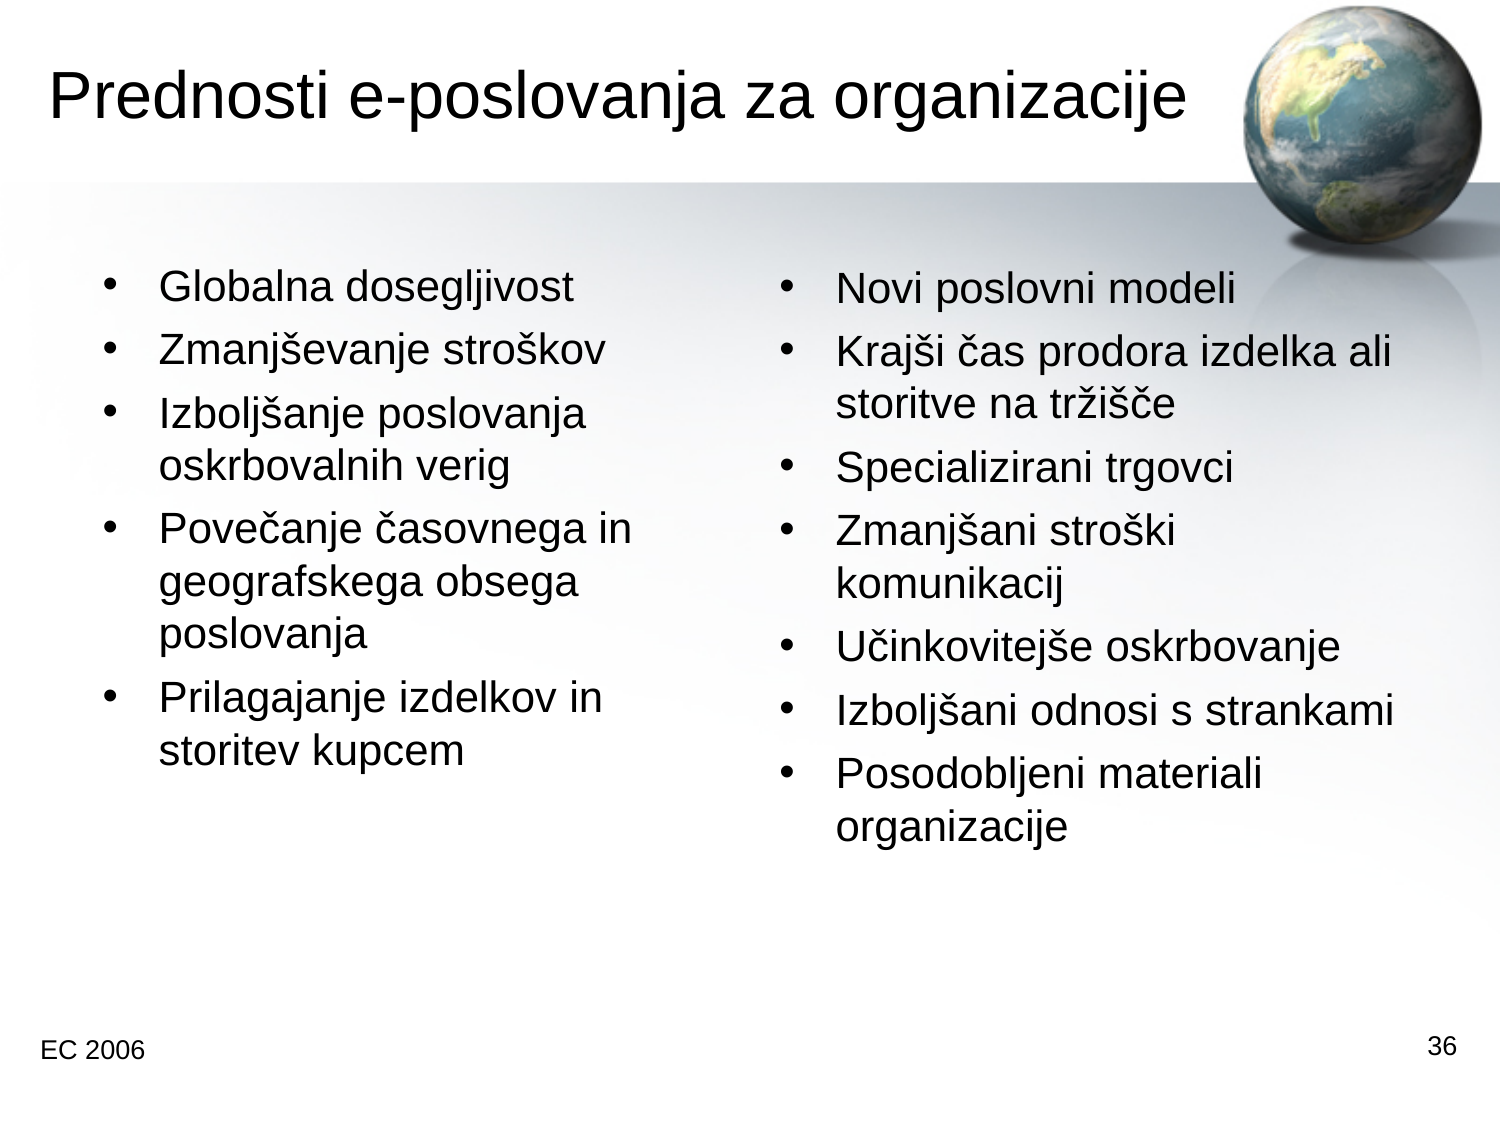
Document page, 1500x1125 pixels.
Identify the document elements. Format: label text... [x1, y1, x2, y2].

title Prednosti e-poslovanja za organizacije [33, 22, 1239, 162]
list Novi poslovni modeli Krajši čas prodora izdelka ali storitve na tržišče Specializirani trgovci Zmanjšani stroški komunikacij Učinkovitejše oskrbovanje Izboljšani odnosi s strankami Posodobljeni materiali organizacije [764, 251, 1427, 995]
picture [0, 0, 1500, 1125]
text_box EC 2006 [25, 1025, 338, 1101]
list Globalna dosegljivost Zmanjševanje stroškov Izboljšanje poslovanja oskrbovalnih verig Povečanje časovnega in geografskega obsega poslovanja Prilagajanje izdelkov in storitev kupcem [87, 249, 751, 993]
text_box <number> [1159, 1020, 1473, 1096]
